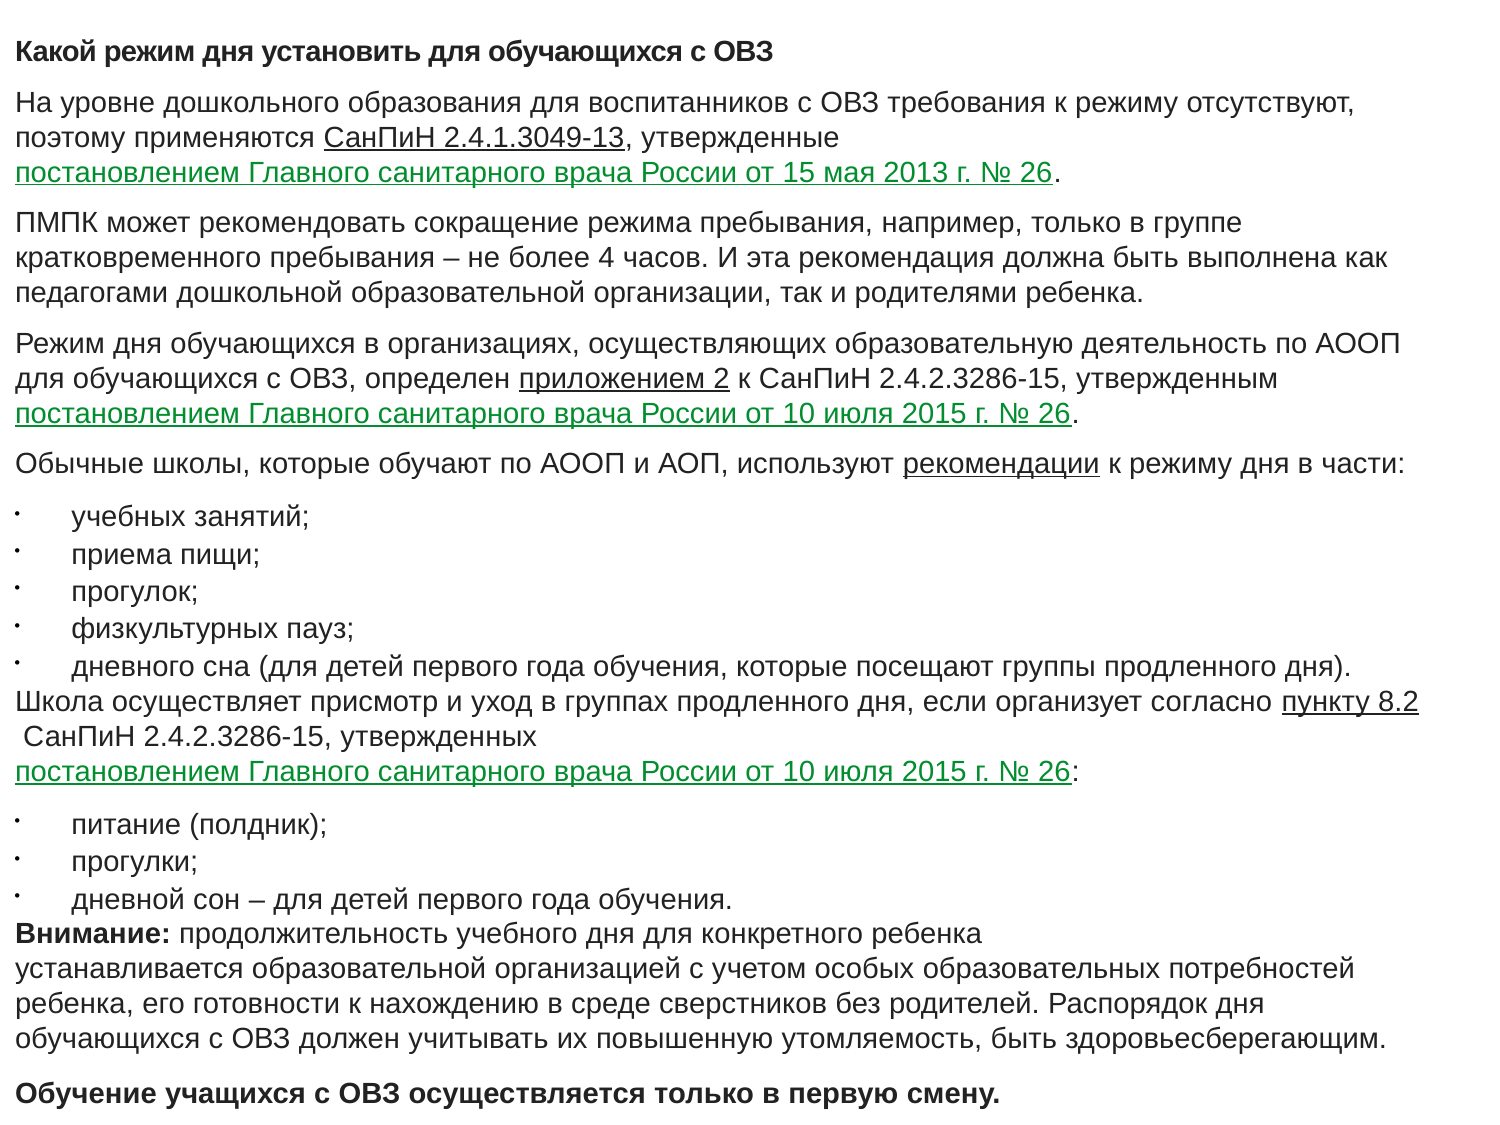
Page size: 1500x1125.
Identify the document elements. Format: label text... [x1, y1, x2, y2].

text_box Какой режим дня установить для обучающихся с ОВЗ На уровне дошкольного образования для воспитанников с ОВЗ требования к режиму отсутствуют, поэтому применяются СанПиН 2.4.1.3049-13, утвержденные постановлением Главного санитарного врача России от 15 мая 2013 г. № 26. ПМПК может рекомендовать сокращение режима пребывания, например, только в группе кратковременного пребывания – не более 4 часов. И эта рекомендация должна быть выполнена как педагогами дошкольной образовательной организации, так и родителями ребенка. Режим дня обучающихся в организациях, осуществляющих образовательную деятельность по АООП для обучающихся с ОВЗ, определен приложением 2 к СанПиН 2.4.2.3286-15, утвержденным постановлением Главного санитарного врача России от 10 июля 2015 г. № 26. Обычные школы, которые обучают по АООП и АОП, используют рекомендации к режиму дня в части: учебных занятий; приема пищи; прогулок; физкультурных пауз; дневного сна (для детей первого года обучения, которые посещают группы продленного дня). Школа осуществляет присмотр и уход в группах продленного дня, если организует согласно пункту 8.2 СанПиН 2.4.2.3286-15, утвержденных постановлением Главного санитарного врача России от 10 июля 2015 г. № 26: питание (полдник); прогулки; дневной сон – для детей первого года обучения. Внимание: продолжительность учебного дня для конкретного ребенка устанавливается образовательной организацией с учетом особых образовательных потребностей ребенка, его готовности к нахождению в среде сверстников без родителей. Распорядок дня обучающихся с ОВЗ должен учитывать их повышенную утомляемость, быть здоровьесберегающим. [0, 23, 1473, 1062]
text_box Обучение учащихся с ОВЗ осуществляется только в первую смену. [0, 1067, 1052, 1117]
